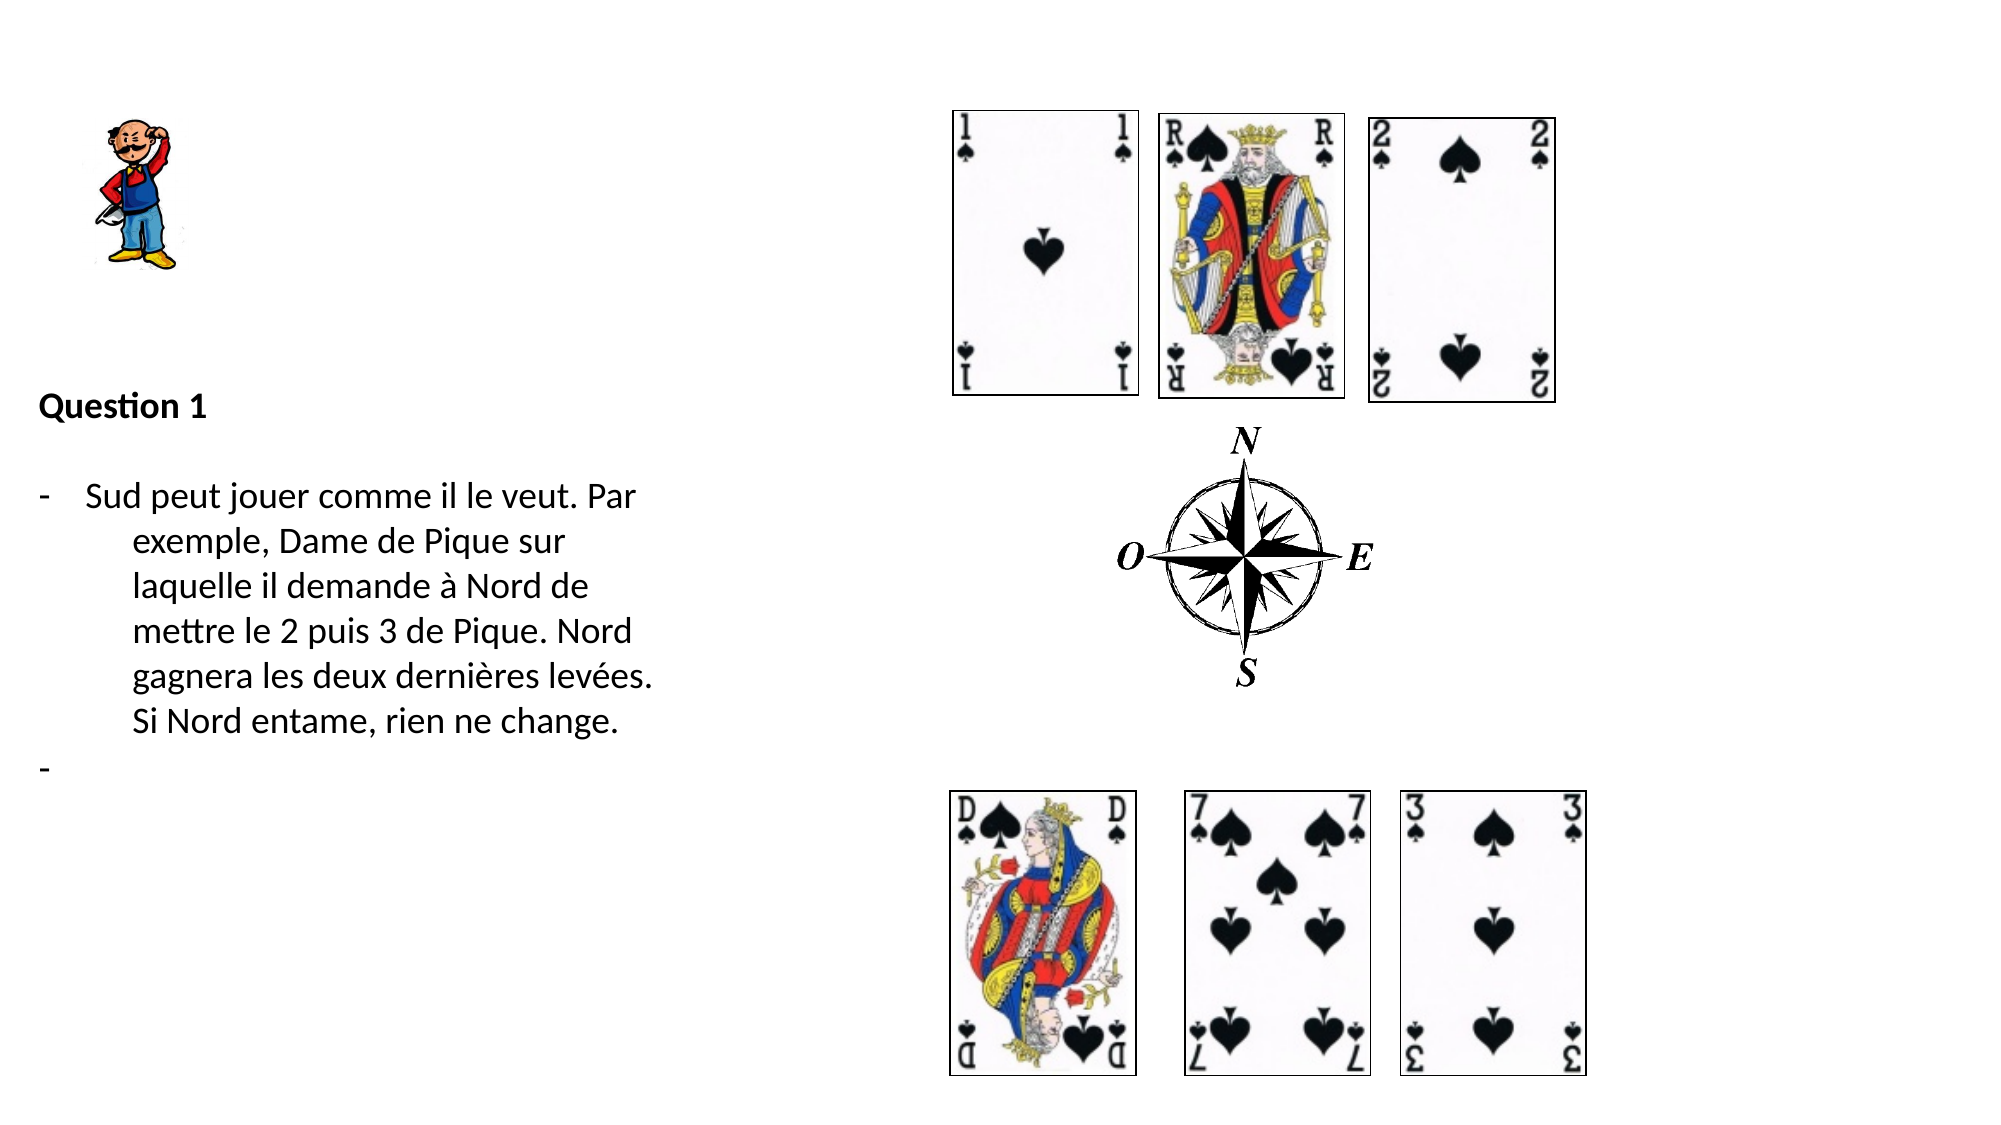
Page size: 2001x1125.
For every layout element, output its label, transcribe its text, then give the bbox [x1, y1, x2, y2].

picture [950, 791, 1135, 1075]
picture [82, 118, 189, 270]
picture [1116, 416, 1374, 695]
picture [1159, 114, 1344, 398]
picture [1401, 791, 1586, 1075]
picture [1369, 118, 1555, 402]
picture [1185, 791, 1370, 1075]
picture [953, 111, 1138, 395]
text_box Question 1 Sud peut jouer comme il le veut. Par exemple, Dame de Pique sur laquelle il demande à Nord de mettre le 2 puis 3 de Pique. Nord gagnera les deux dernières levées. Si Nord entame, rien ne change. [23, 373, 679, 798]
